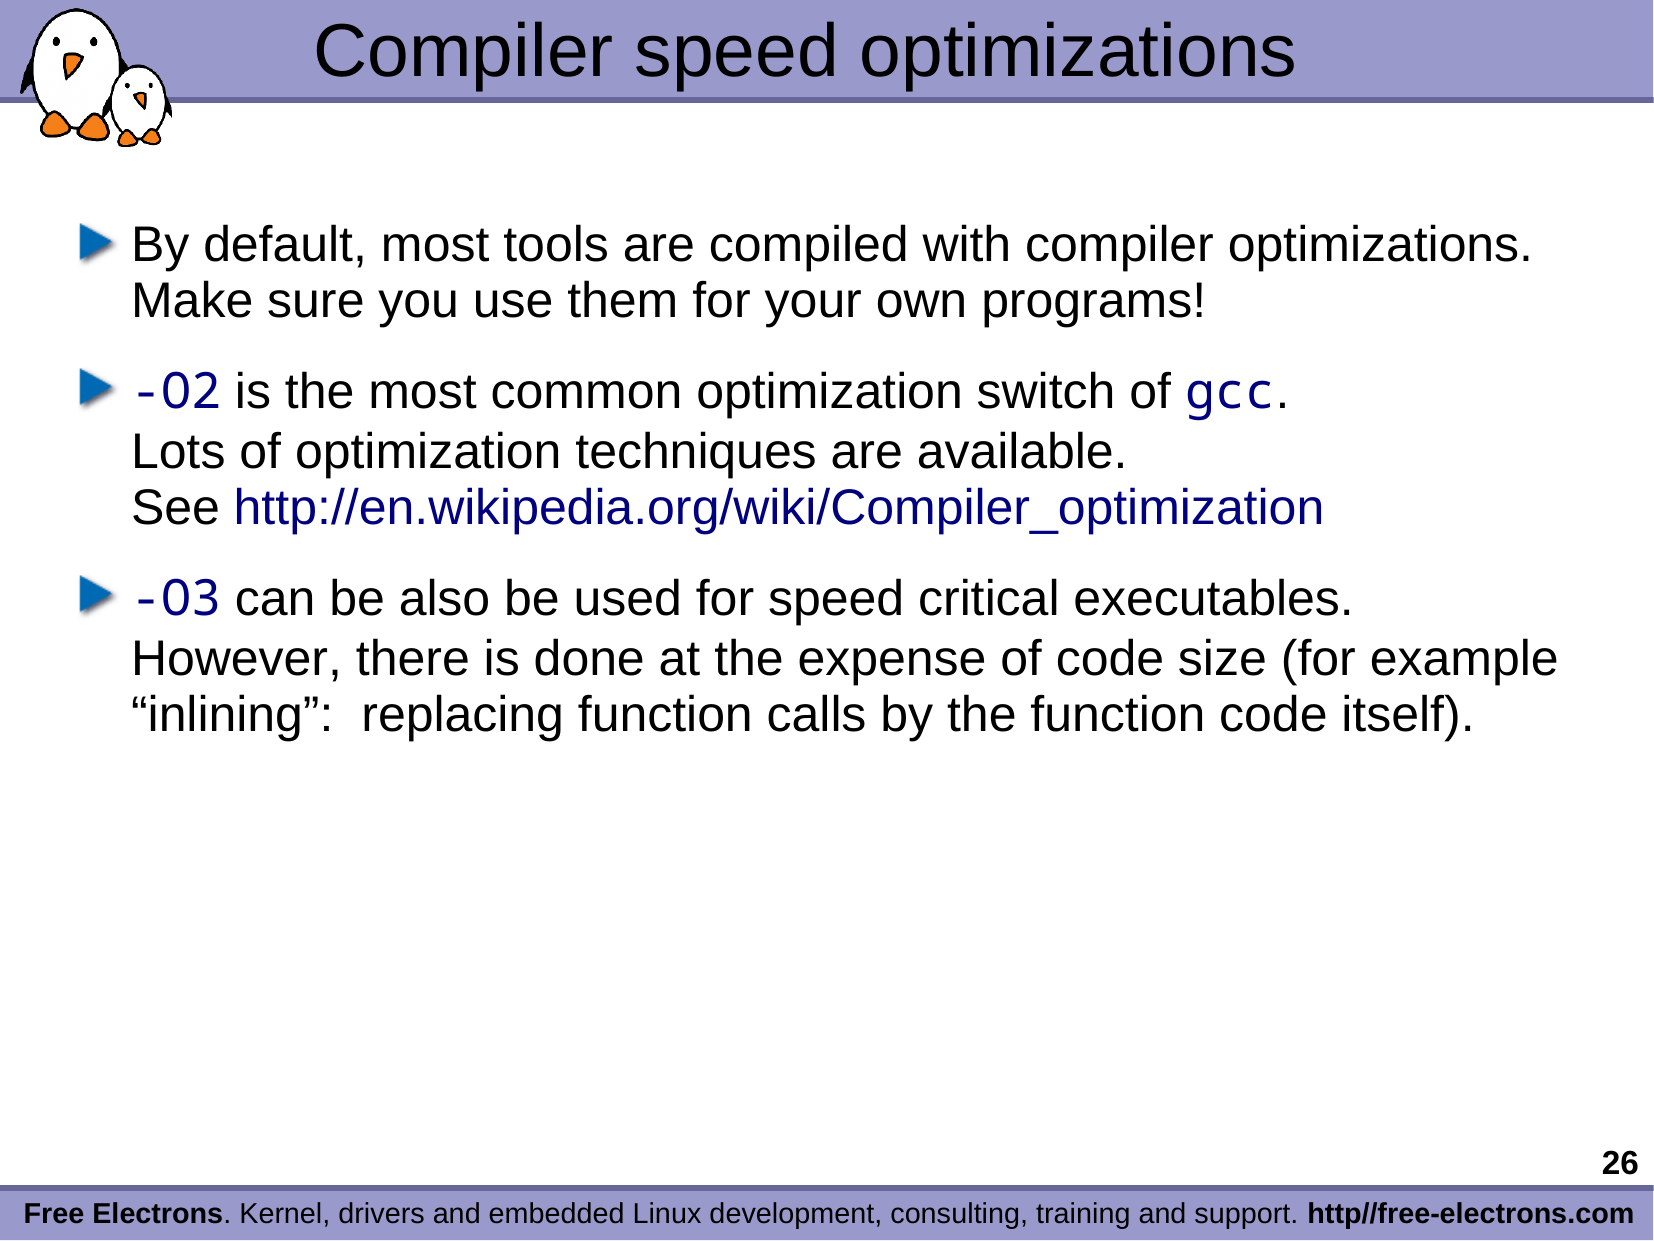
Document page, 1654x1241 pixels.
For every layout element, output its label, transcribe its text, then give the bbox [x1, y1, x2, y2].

title Compiler speed optimizations [60, 0, 1551, 100]
picture [20, 8, 172, 147]
list By default, most tools are compiled with compiler optimizations. Make sure you use them for your own programs! -O2 is the most common optimization switch of gcc. Lots of optimization techniques are available. See http://en.wikipedia.org/wiki/Compiler_optimization -O3 can be also be used for speed critical executables. However, there is done at the expense of code size (for example “inlining”: replacing function calls by the function code itself). [60, 216, 1571, 1066]
